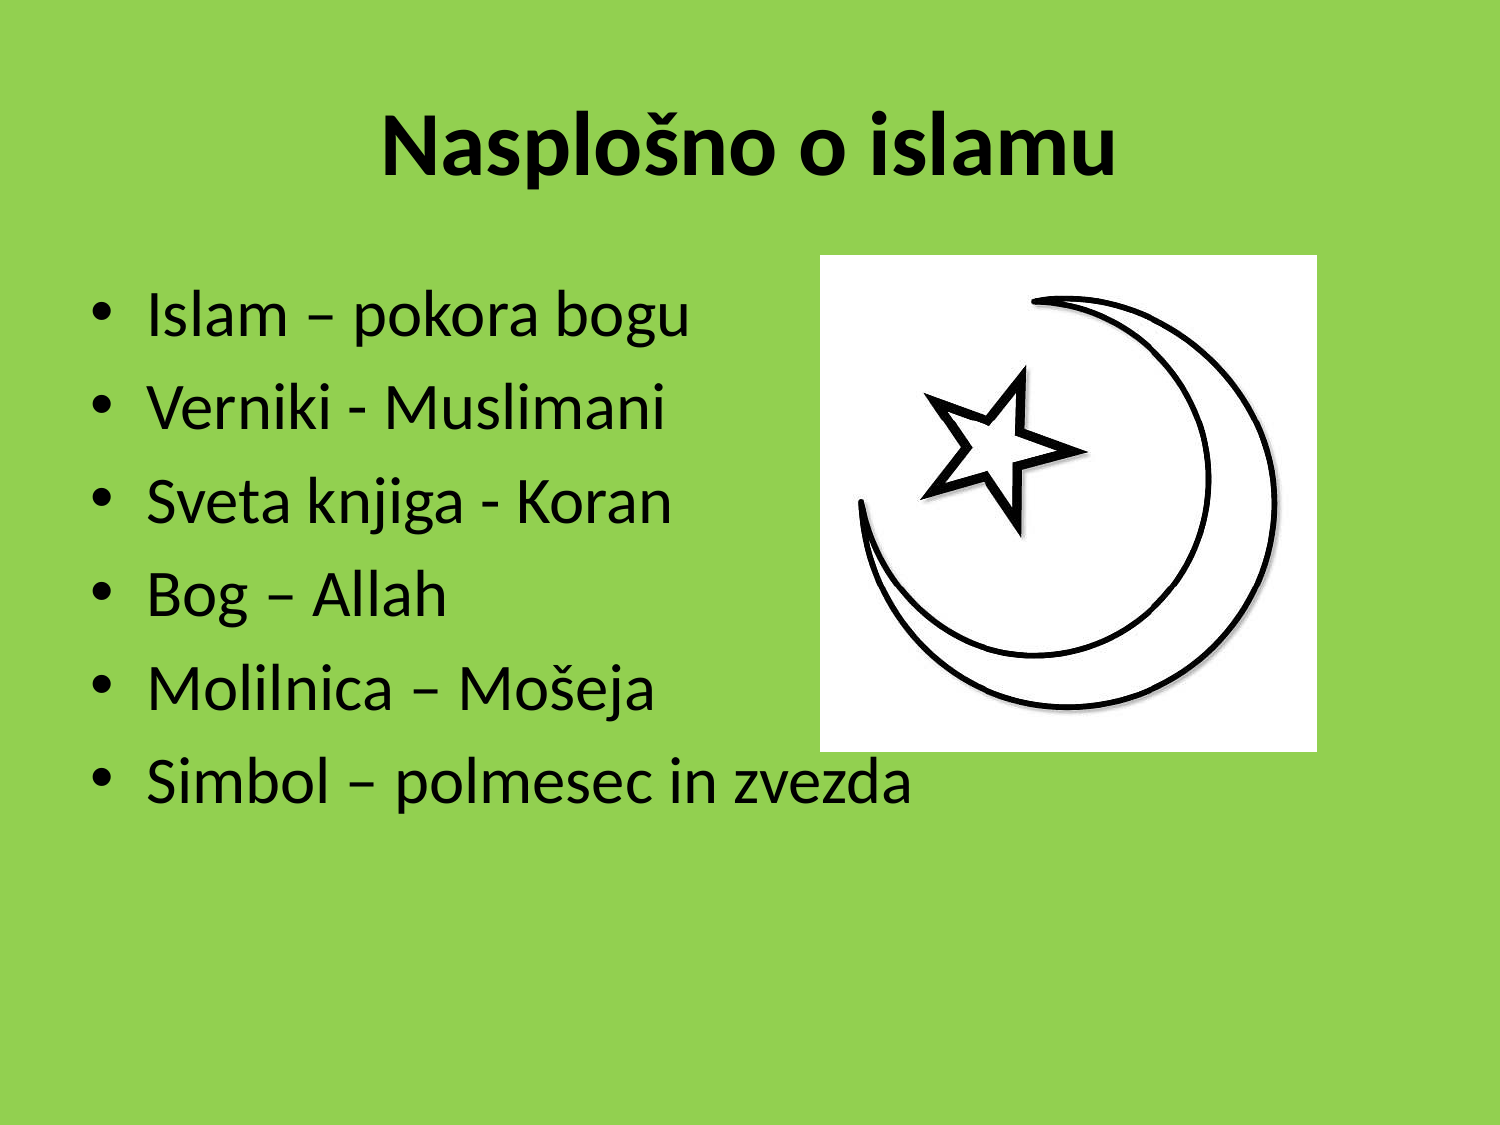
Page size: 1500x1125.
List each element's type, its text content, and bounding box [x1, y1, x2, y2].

title Nasplošno o islamu [75, 45, 1425, 233]
picture [820, 255, 1317, 752]
list Islam – pokora bogu Verniki - Muslimani Sveta knjiga - Koran Bog – Allah Molilnica – Mošeja Simbol – polmesec in zvezda [75, 262, 1425, 1005]
